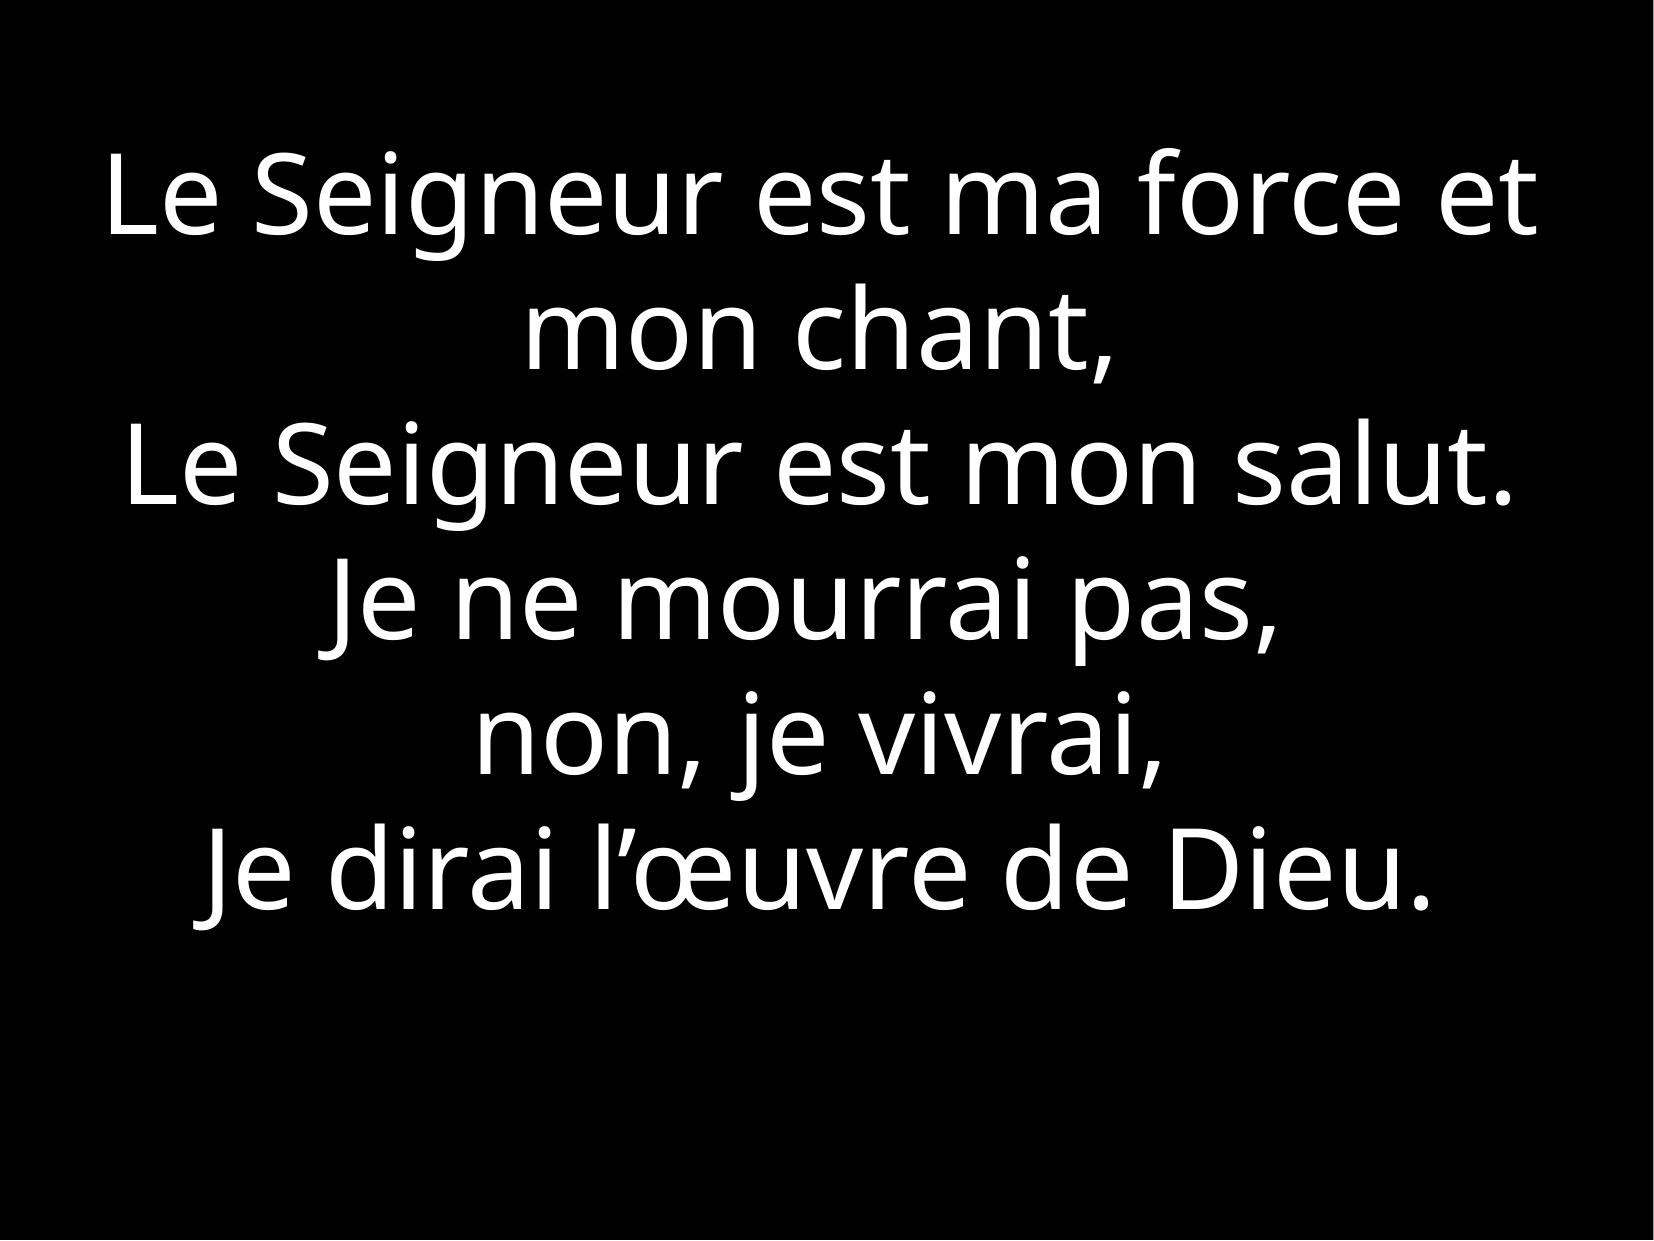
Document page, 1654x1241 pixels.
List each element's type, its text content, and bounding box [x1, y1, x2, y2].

text_box Le Seigneur est ma force et mon chant, Le Seigneur est mon salut. Je ne mourrai pas, non, je vivrai, Je dirai l’œuvre de Dieu. [32, 73, 1609, 652]
